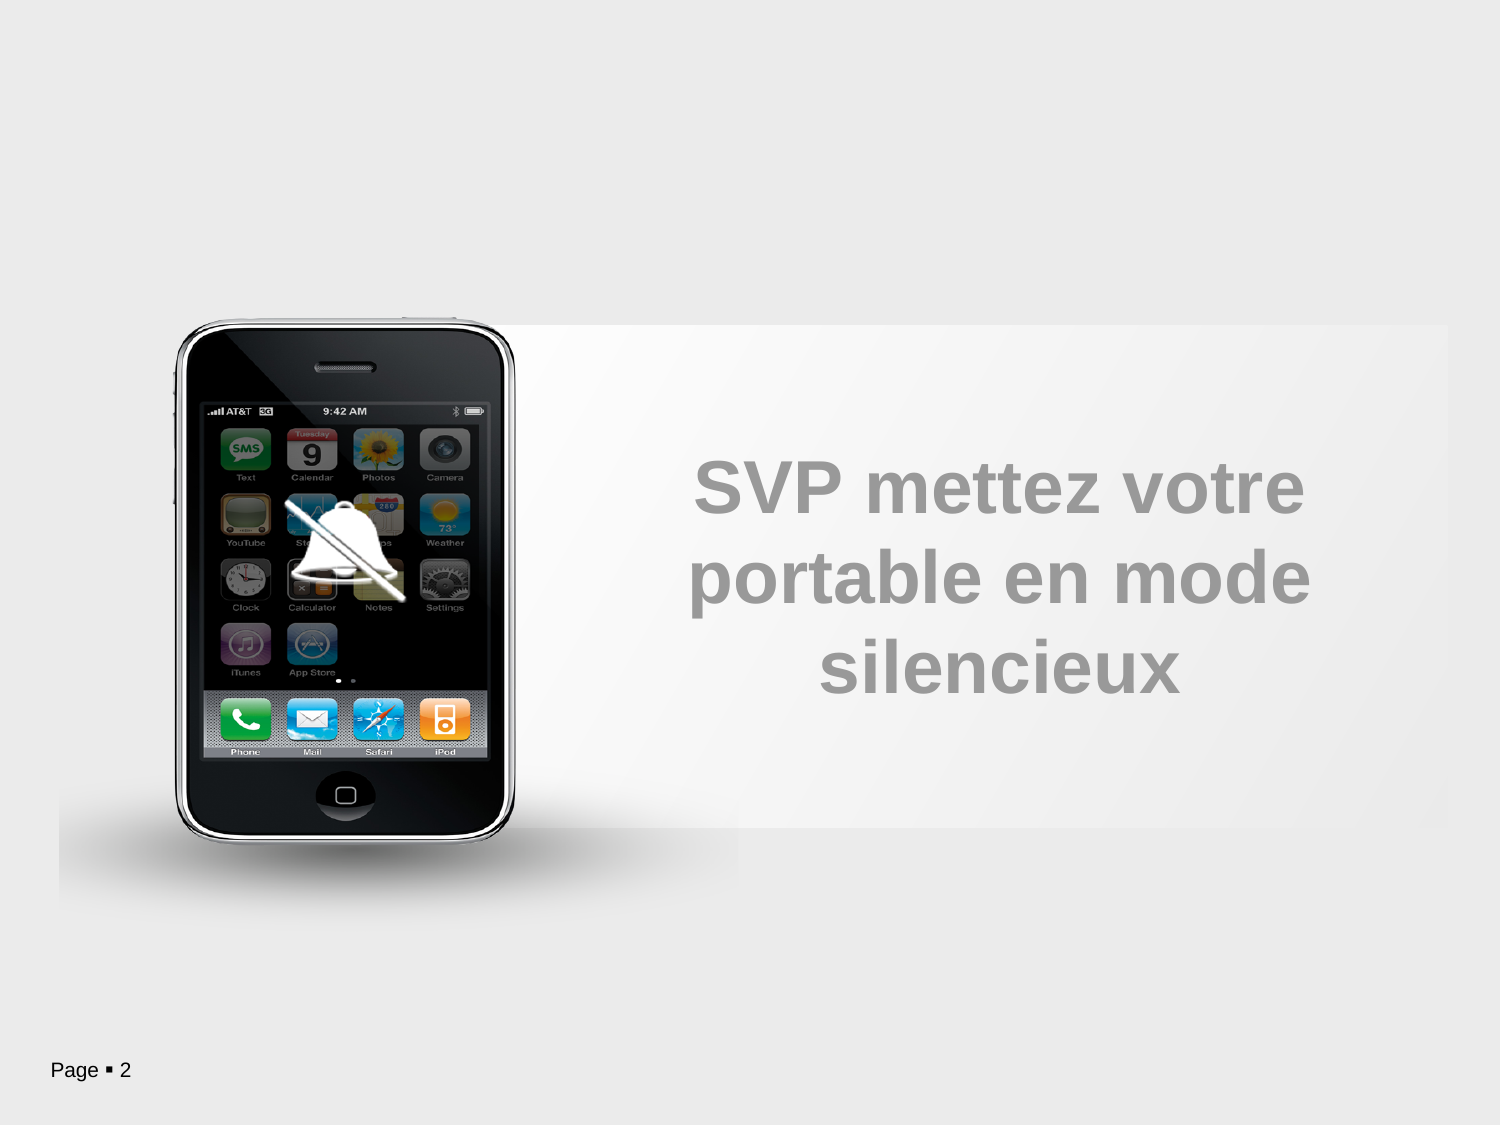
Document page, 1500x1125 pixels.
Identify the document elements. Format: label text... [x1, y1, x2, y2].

text_box [739, 325, 1448, 828]
picture [59, 295, 739, 963]
text_box SVP mettez votre portable en mode silencieux [739, 336, 1447, 812]
